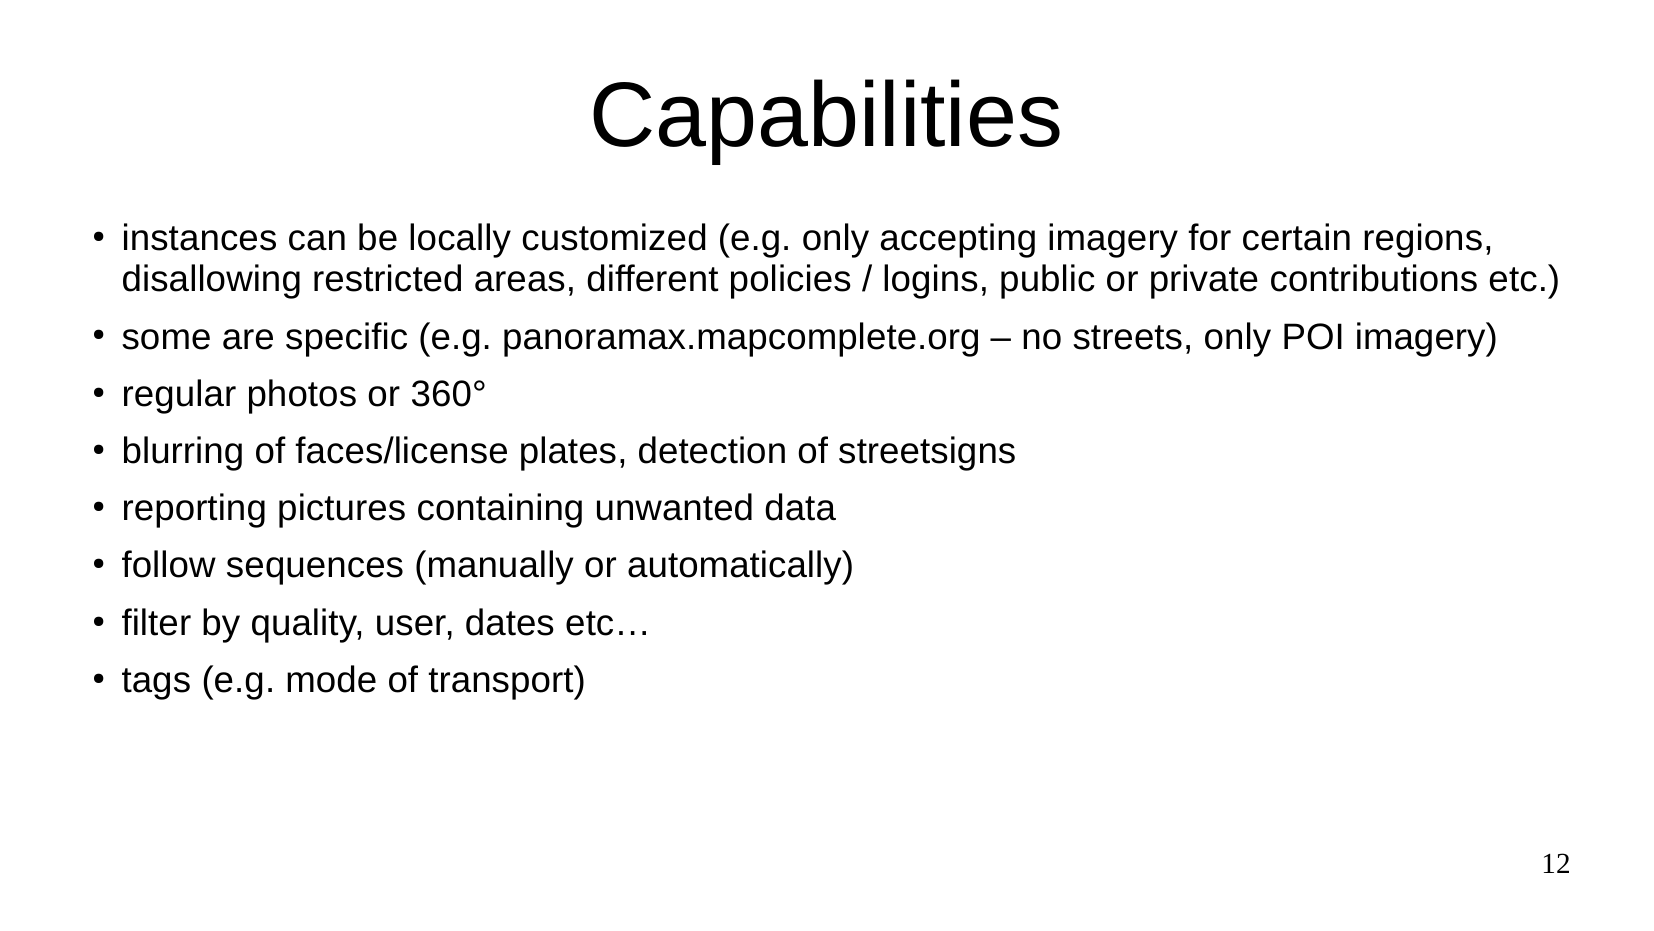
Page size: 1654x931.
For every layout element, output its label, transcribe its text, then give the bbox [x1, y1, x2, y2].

list instances can be locally customized (e.g. only accepting imagery for certain regions, disallowing restricted areas, different policies / logins, public or private contributions etc.) some are specific (e.g. panoramax.mapcomplete.org – no streets, only POI imagery) regular photos or 360° blurring of faces/license plates, detection of streetsigns reporting pictures containing unwanted data follow sequences (manually or automatically) filter by quality, user, dates etc… tags (e.g. mode of transport) [82, 217, 1571, 758]
title Capabilities [82, 37, 1571, 193]
